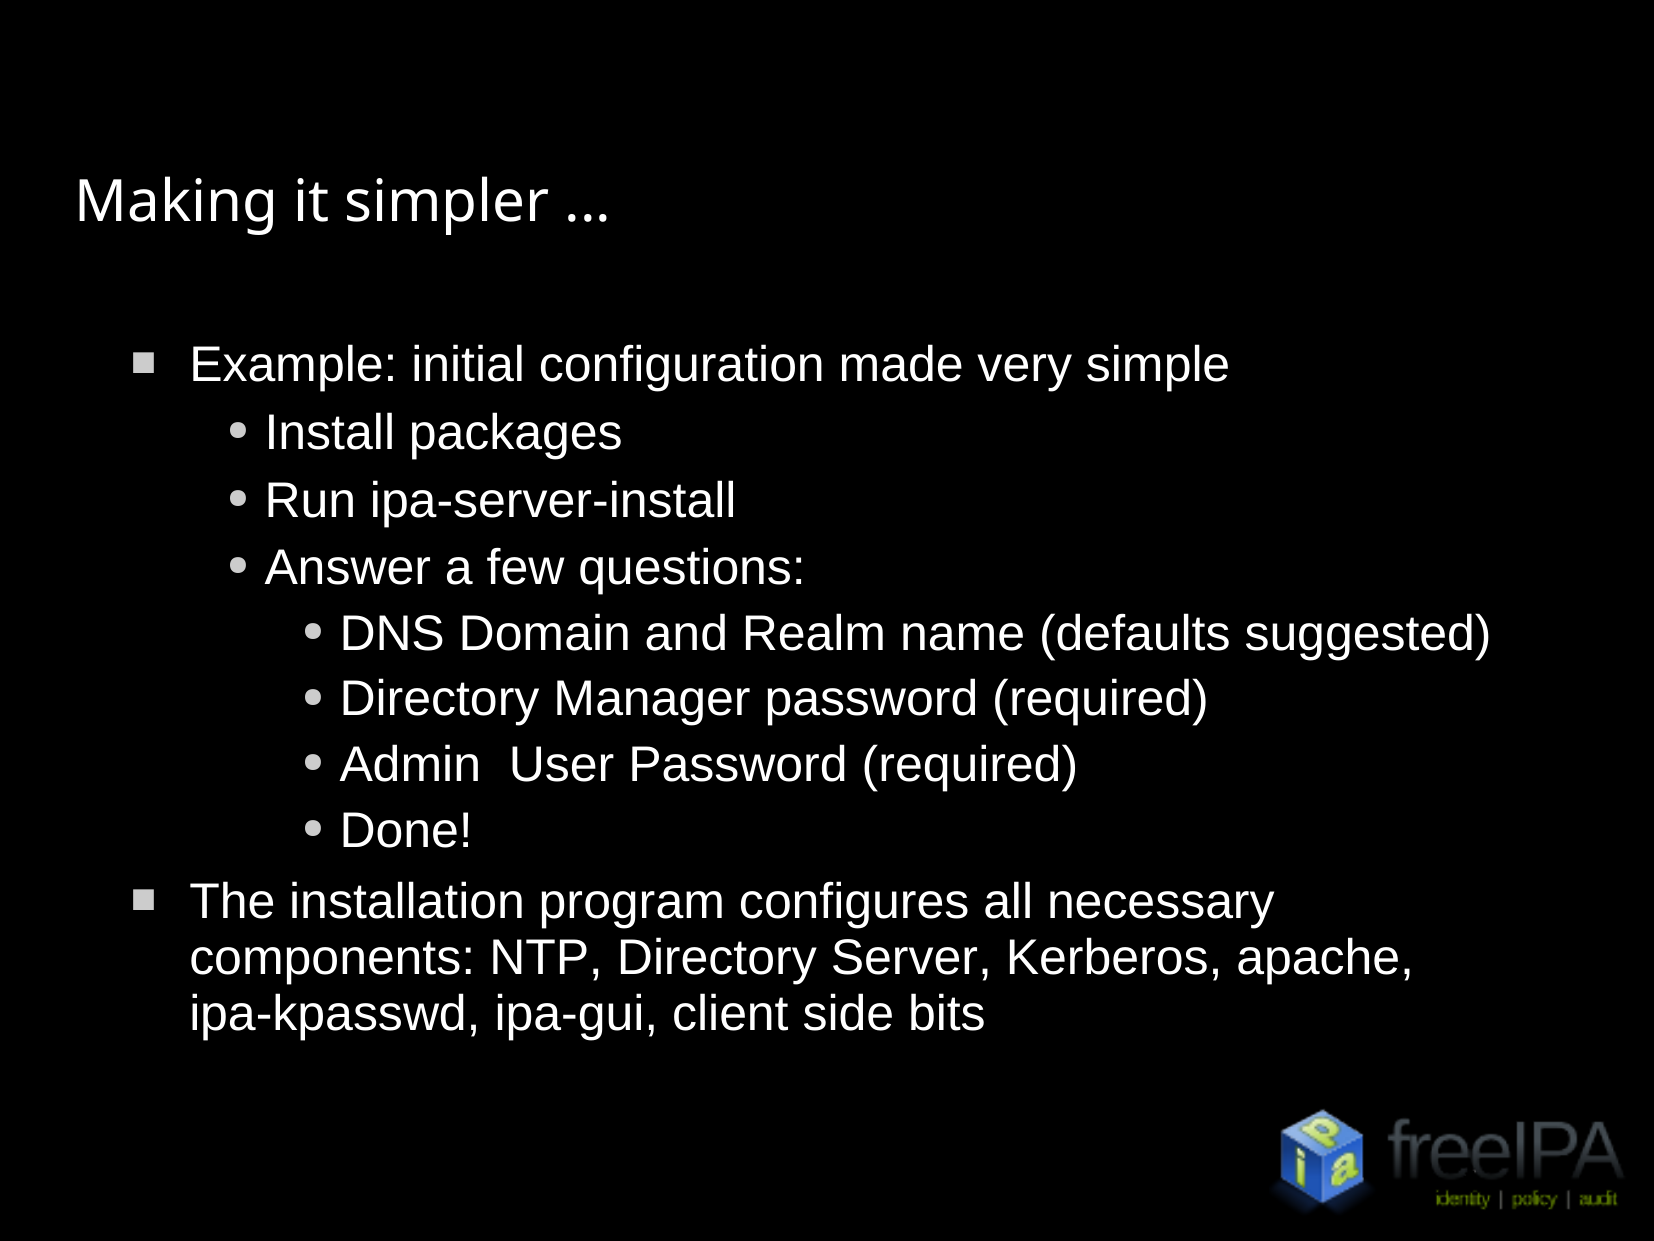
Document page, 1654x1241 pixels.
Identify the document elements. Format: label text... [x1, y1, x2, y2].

title Making it simpler ... [74, 95, 1506, 303]
list Example: initial configuration made very simple Install packages Run ipa-server-install Answer a few questions: DNS Domain and Realm name (defaults suggested) Directory Manager password (required) Admin User Password (required) Done! The installation program configures all necessary components: NTP, Directory Server, Kerberos, apache, ipa-kpasswd, ipa-gui, client side bits [77, 264, 1500, 1041]
picture [1269, 1105, 1634, 1220]
